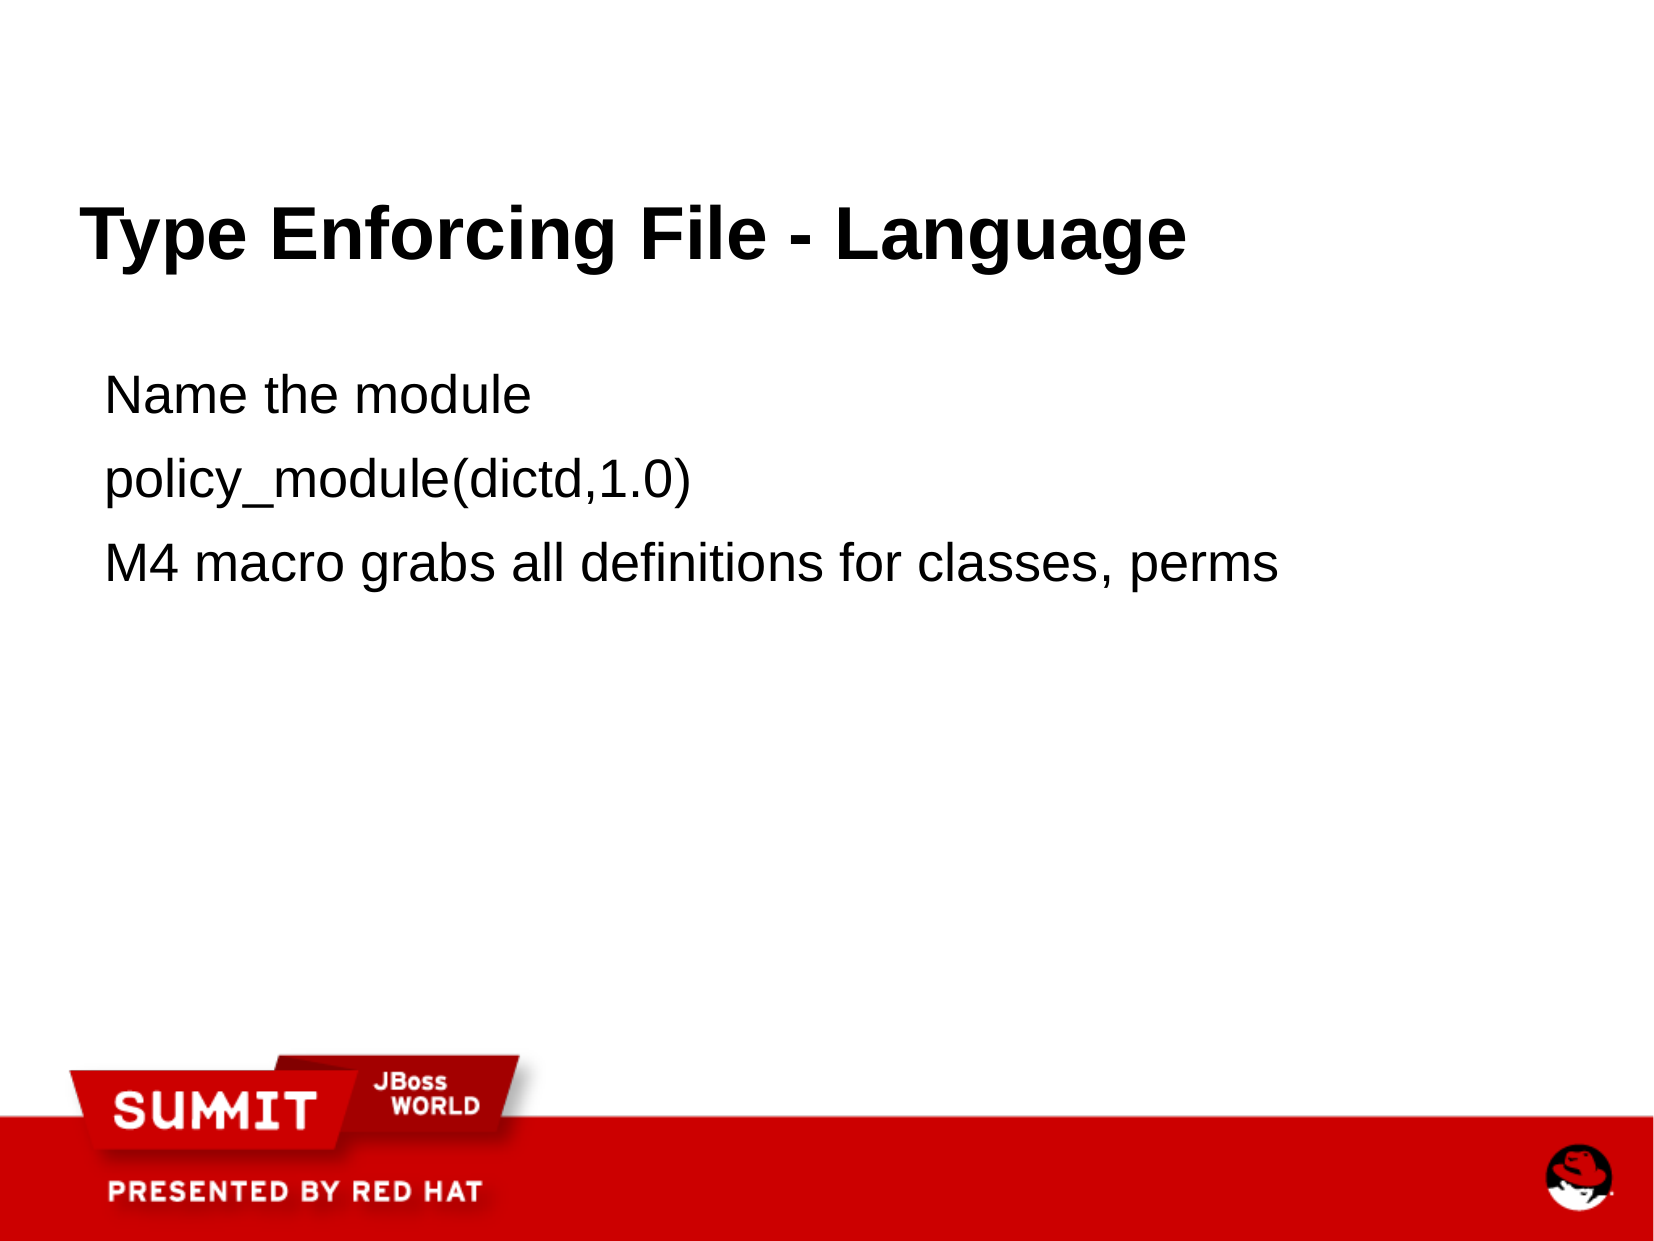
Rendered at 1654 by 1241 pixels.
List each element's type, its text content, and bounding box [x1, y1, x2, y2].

picture [0, 1043, 1654, 1241]
title Type Enforcing File - Language [79, 159, 1485, 308]
list Name the module policy_module(dictd,1.0) M4 macro grabs all definitions for classes, perms [104, 299, 1510, 1032]
